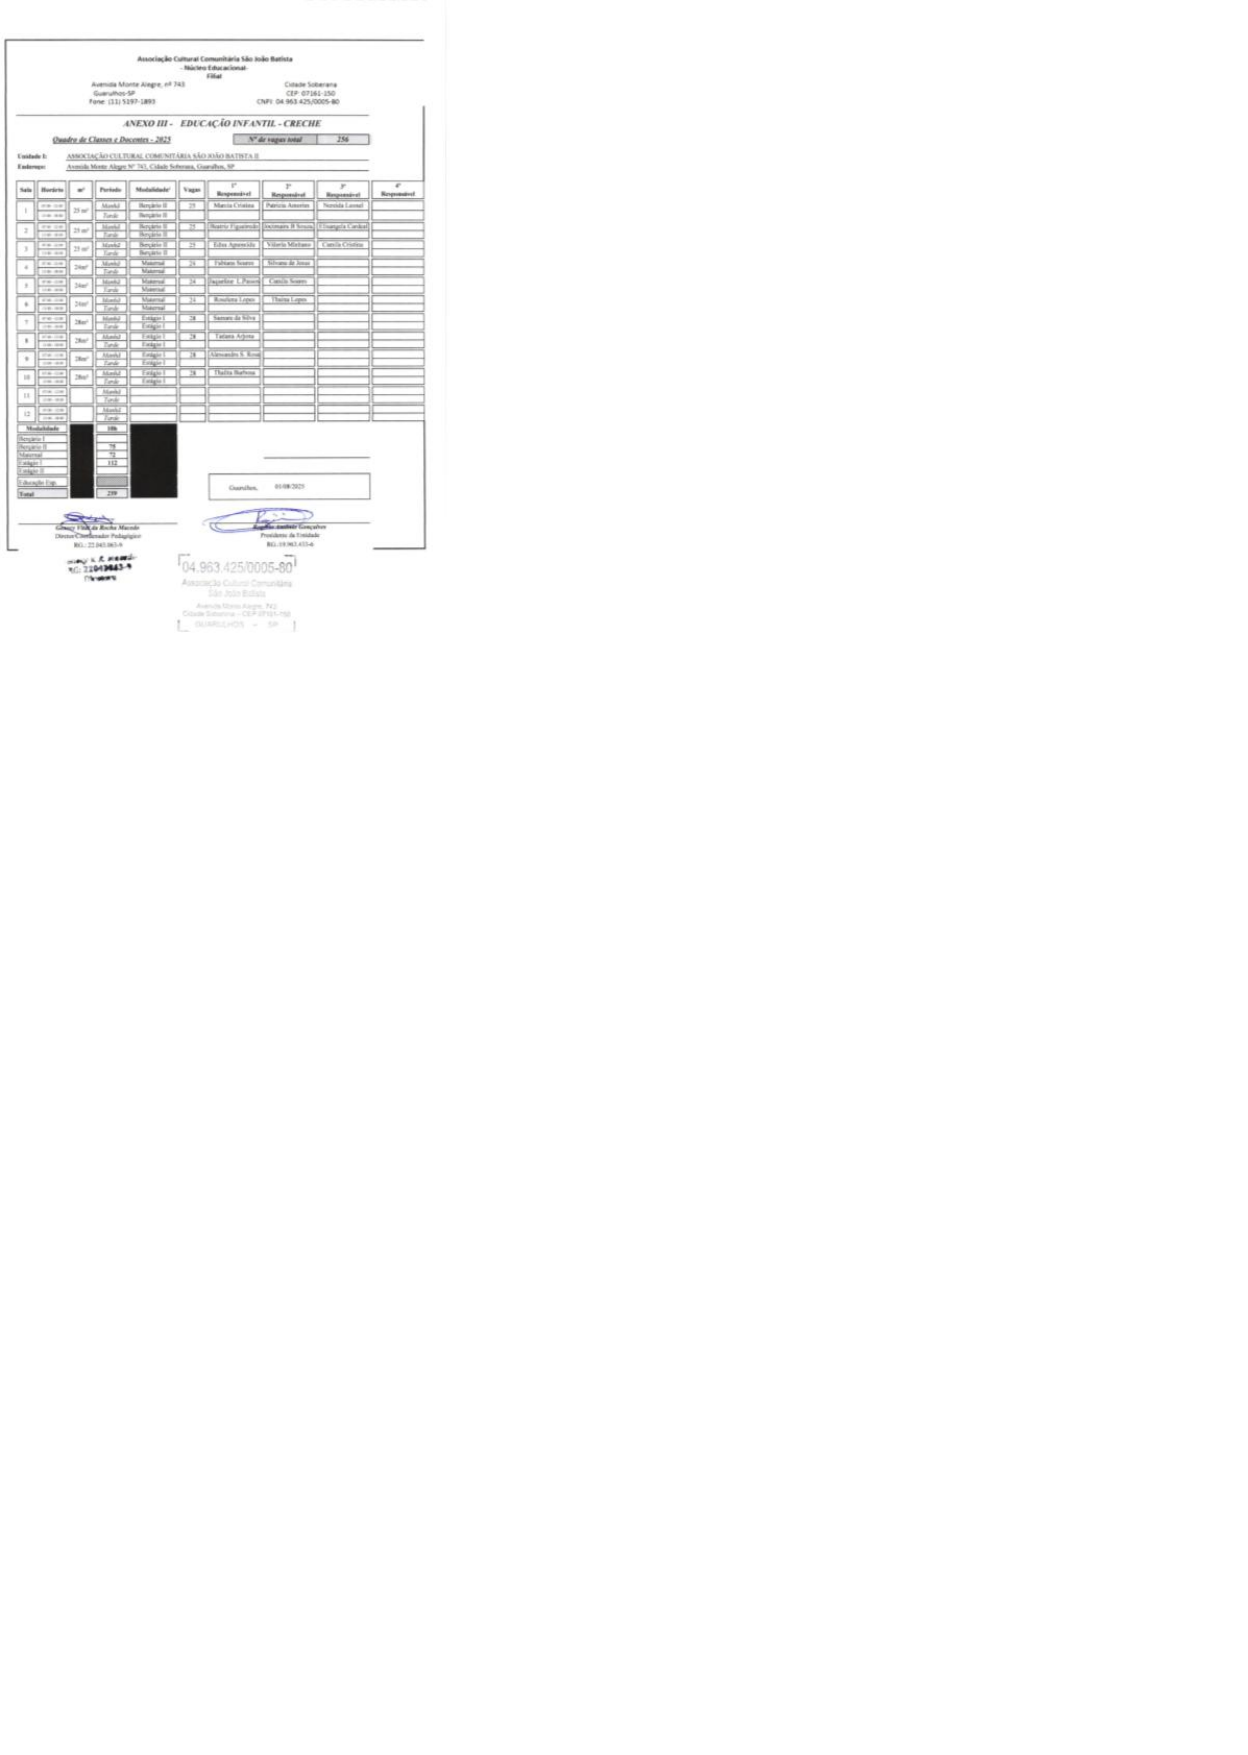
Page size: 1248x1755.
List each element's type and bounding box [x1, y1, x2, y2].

text_box [0, 0, 1242, 1755]
